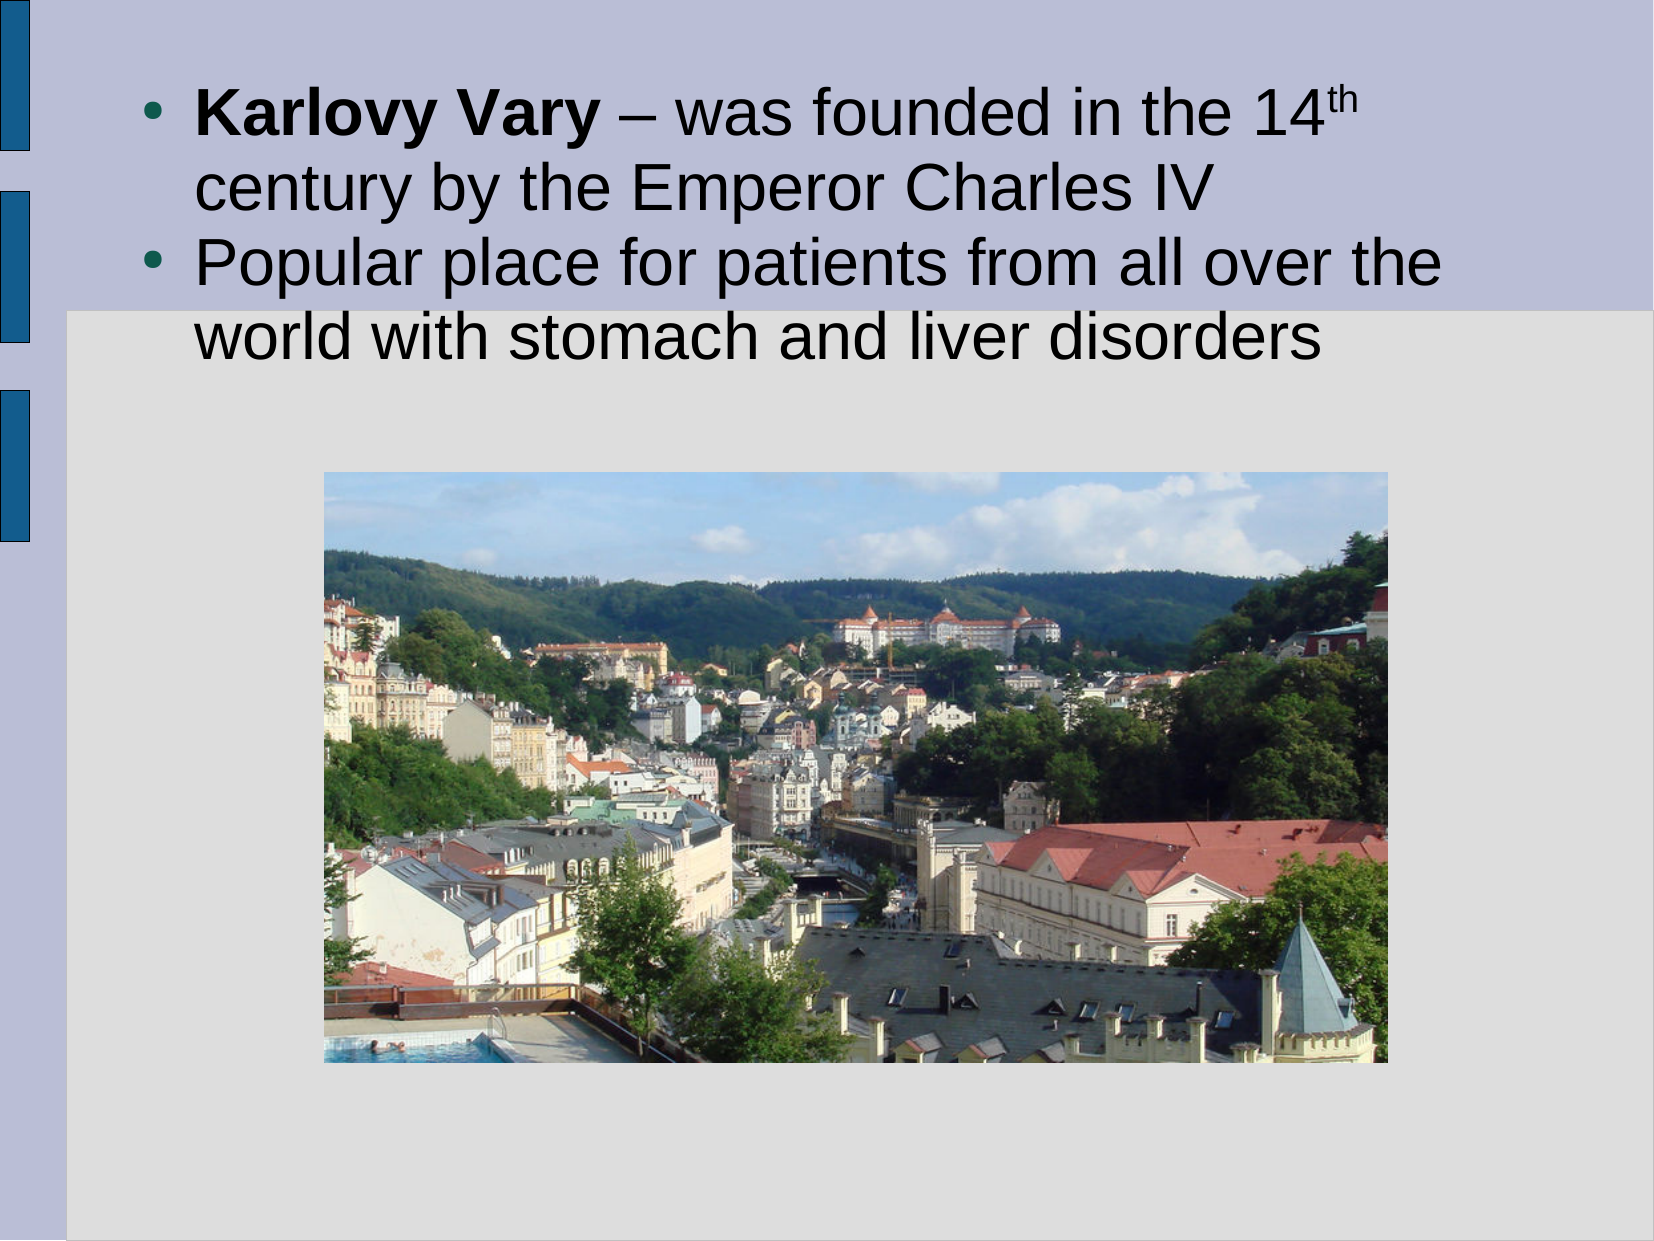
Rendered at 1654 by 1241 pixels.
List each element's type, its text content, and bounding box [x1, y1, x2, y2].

list Karlovy Vary – was founded in the 14th century by the Emperor Charles IV Popular place for patients from all over the world with stomach and liver disorders [123, 75, 1536, 857]
picture [324, 472, 1388, 1063]
